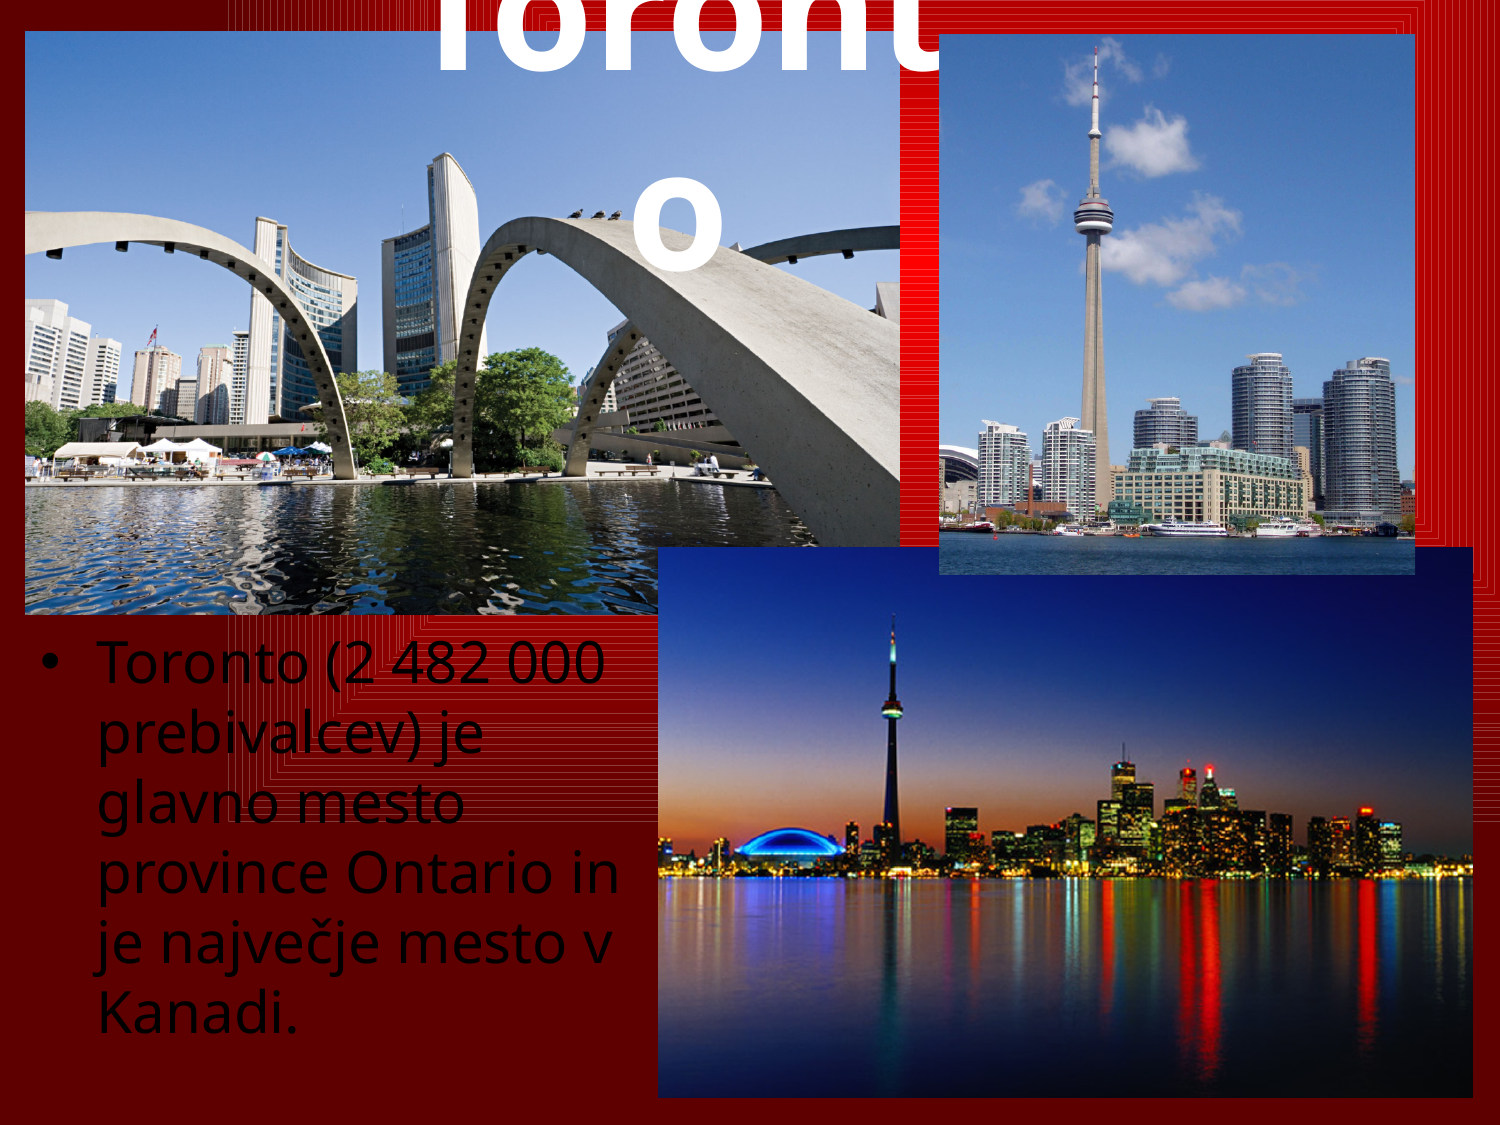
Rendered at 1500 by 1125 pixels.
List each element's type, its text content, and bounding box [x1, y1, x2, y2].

text_box Toronto (2 482 000 prebivalcev) je glavno mesto province Ontario in je največje mesto v Kanadi. [25, 617, 662, 1053]
picture [659, 198, 696, 252]
title Toronto [370, 10, 987, 198]
picture [25, 31, 1473, 1098]
